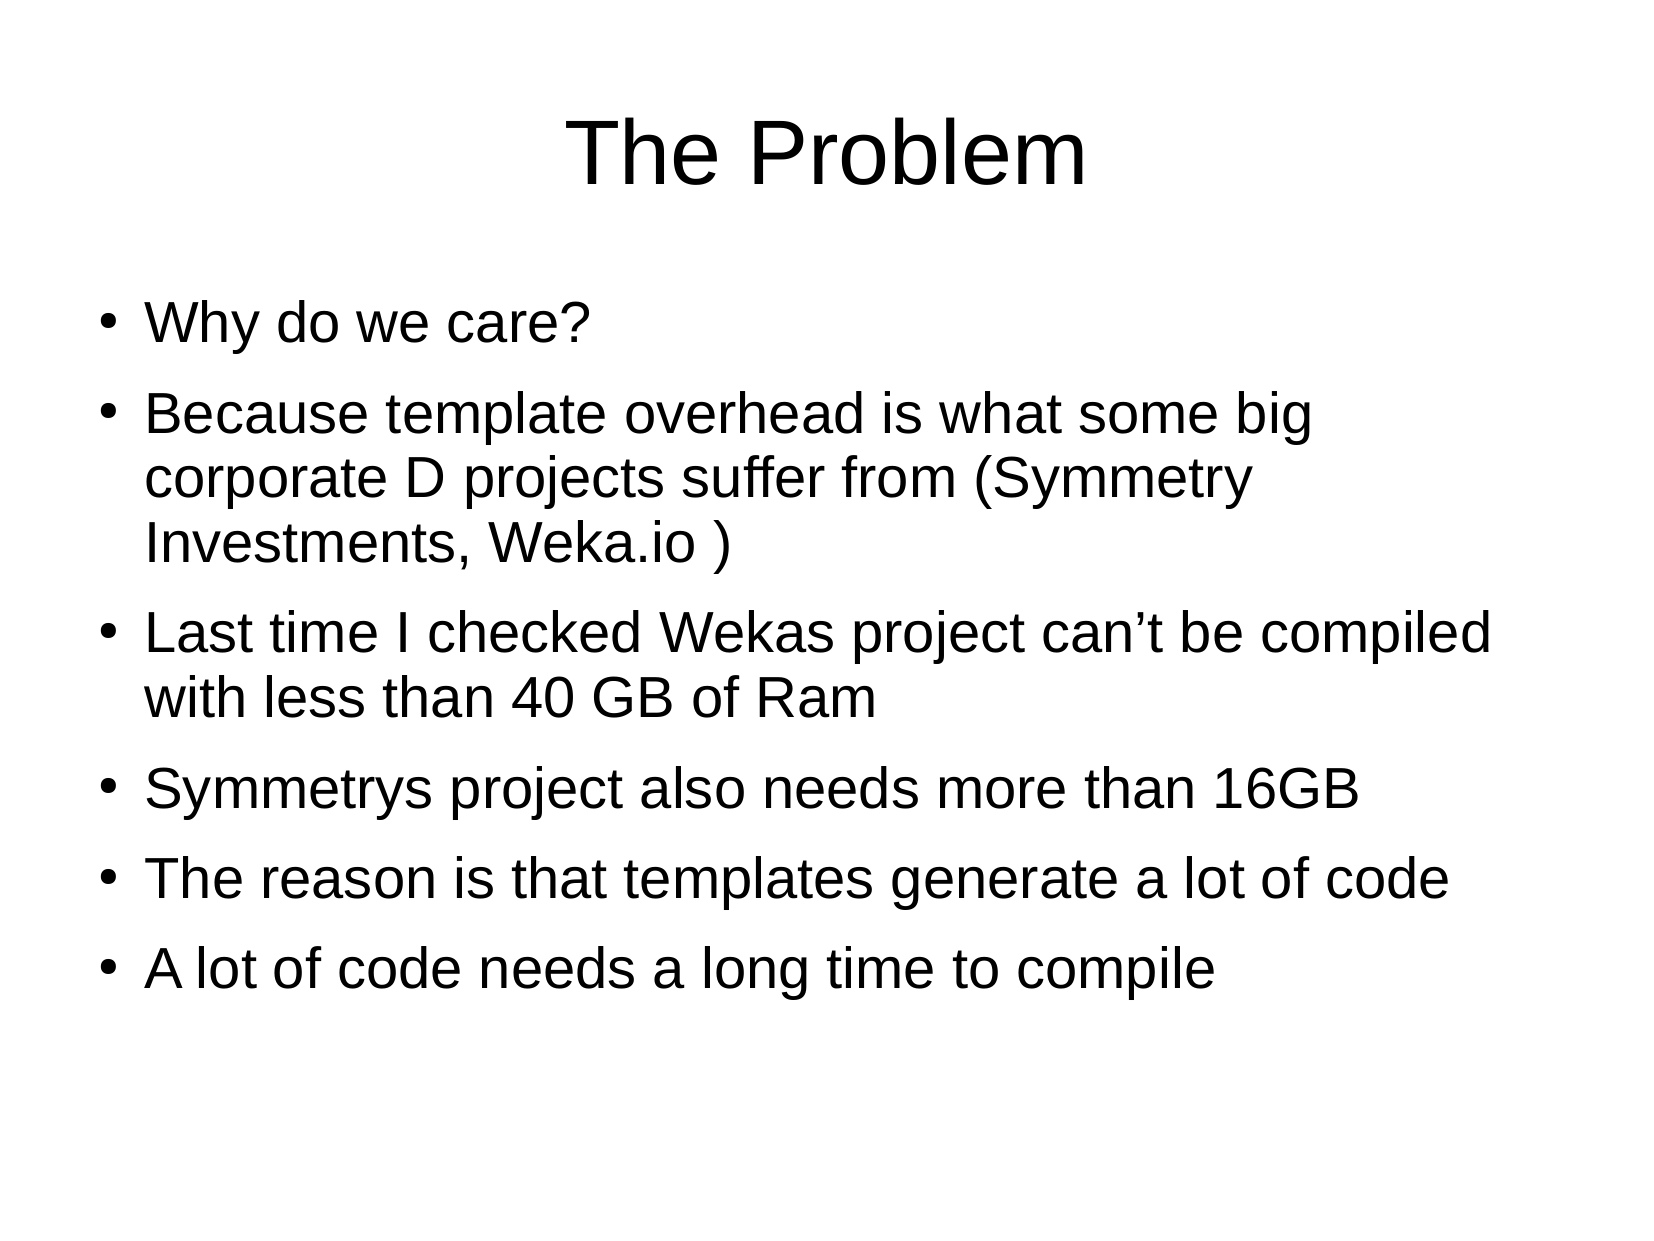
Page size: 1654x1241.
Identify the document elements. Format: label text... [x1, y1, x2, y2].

list Why do we care? Because template overhead is what some big corporate D projects suffer from (Symmetry Investments, Weka.io ) Last time I checked Wekas project can’t be compiled with less than 40 GB of Ram Symmetrys project also needs more than 16GB The reason is that templates generate a lot of code A lot of code needs a long time to compile [82, 290, 1571, 1010]
title The Problem [82, 49, 1571, 257]
